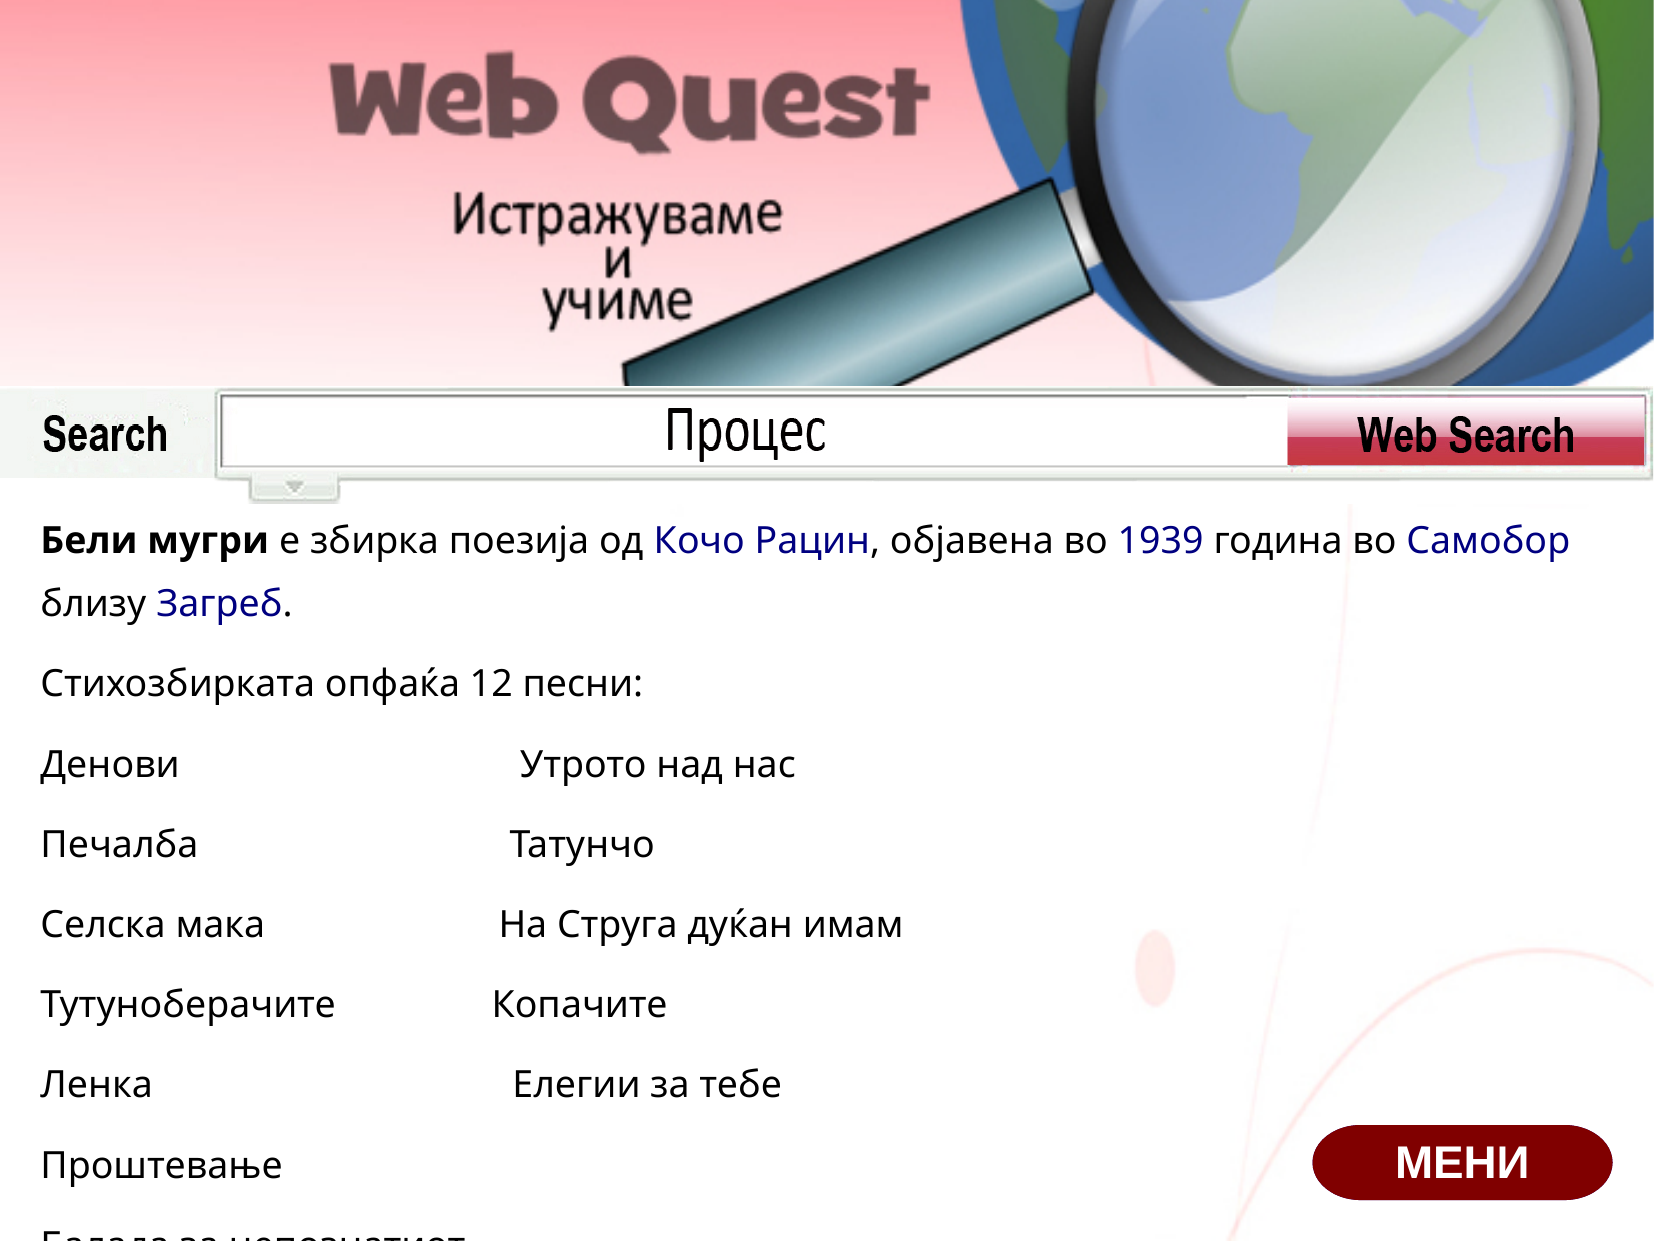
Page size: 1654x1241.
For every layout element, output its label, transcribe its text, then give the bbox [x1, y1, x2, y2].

picture [0, 0, 1654, 1241]
text_box Бели мугри е збирка поезија од Кочо Рацин, објавена во 1939 година во Самобор близу Загреб. Стихозбирката опфаќа 12 песни: Денови Утрото над нас Печалба Татунчо Селска мака На Струга дуќан имам Тутуноберачите Копачите Ленка Елегии за тебе Проштевање Балада за непознатиот [25, 505, 1654, 1241]
